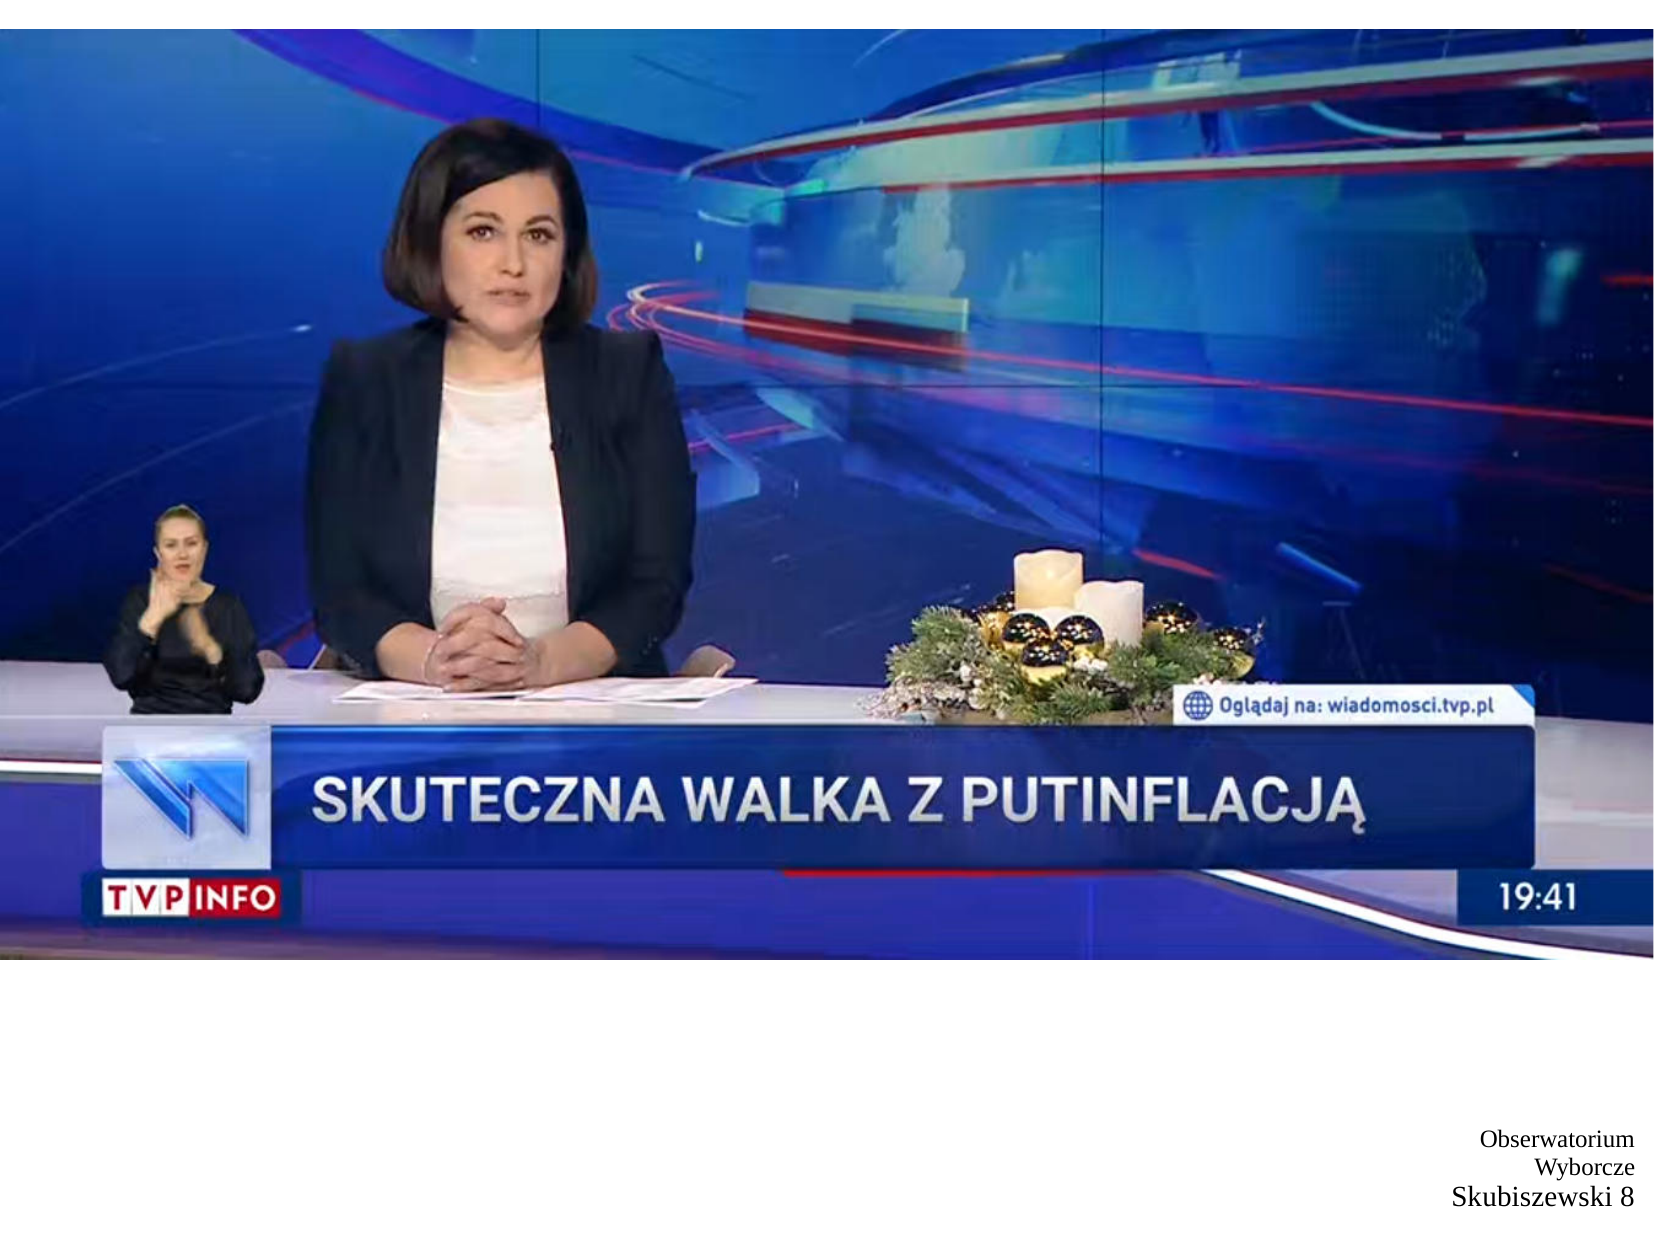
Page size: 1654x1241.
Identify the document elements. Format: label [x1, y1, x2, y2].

picture [0, 29, 1654, 960]
